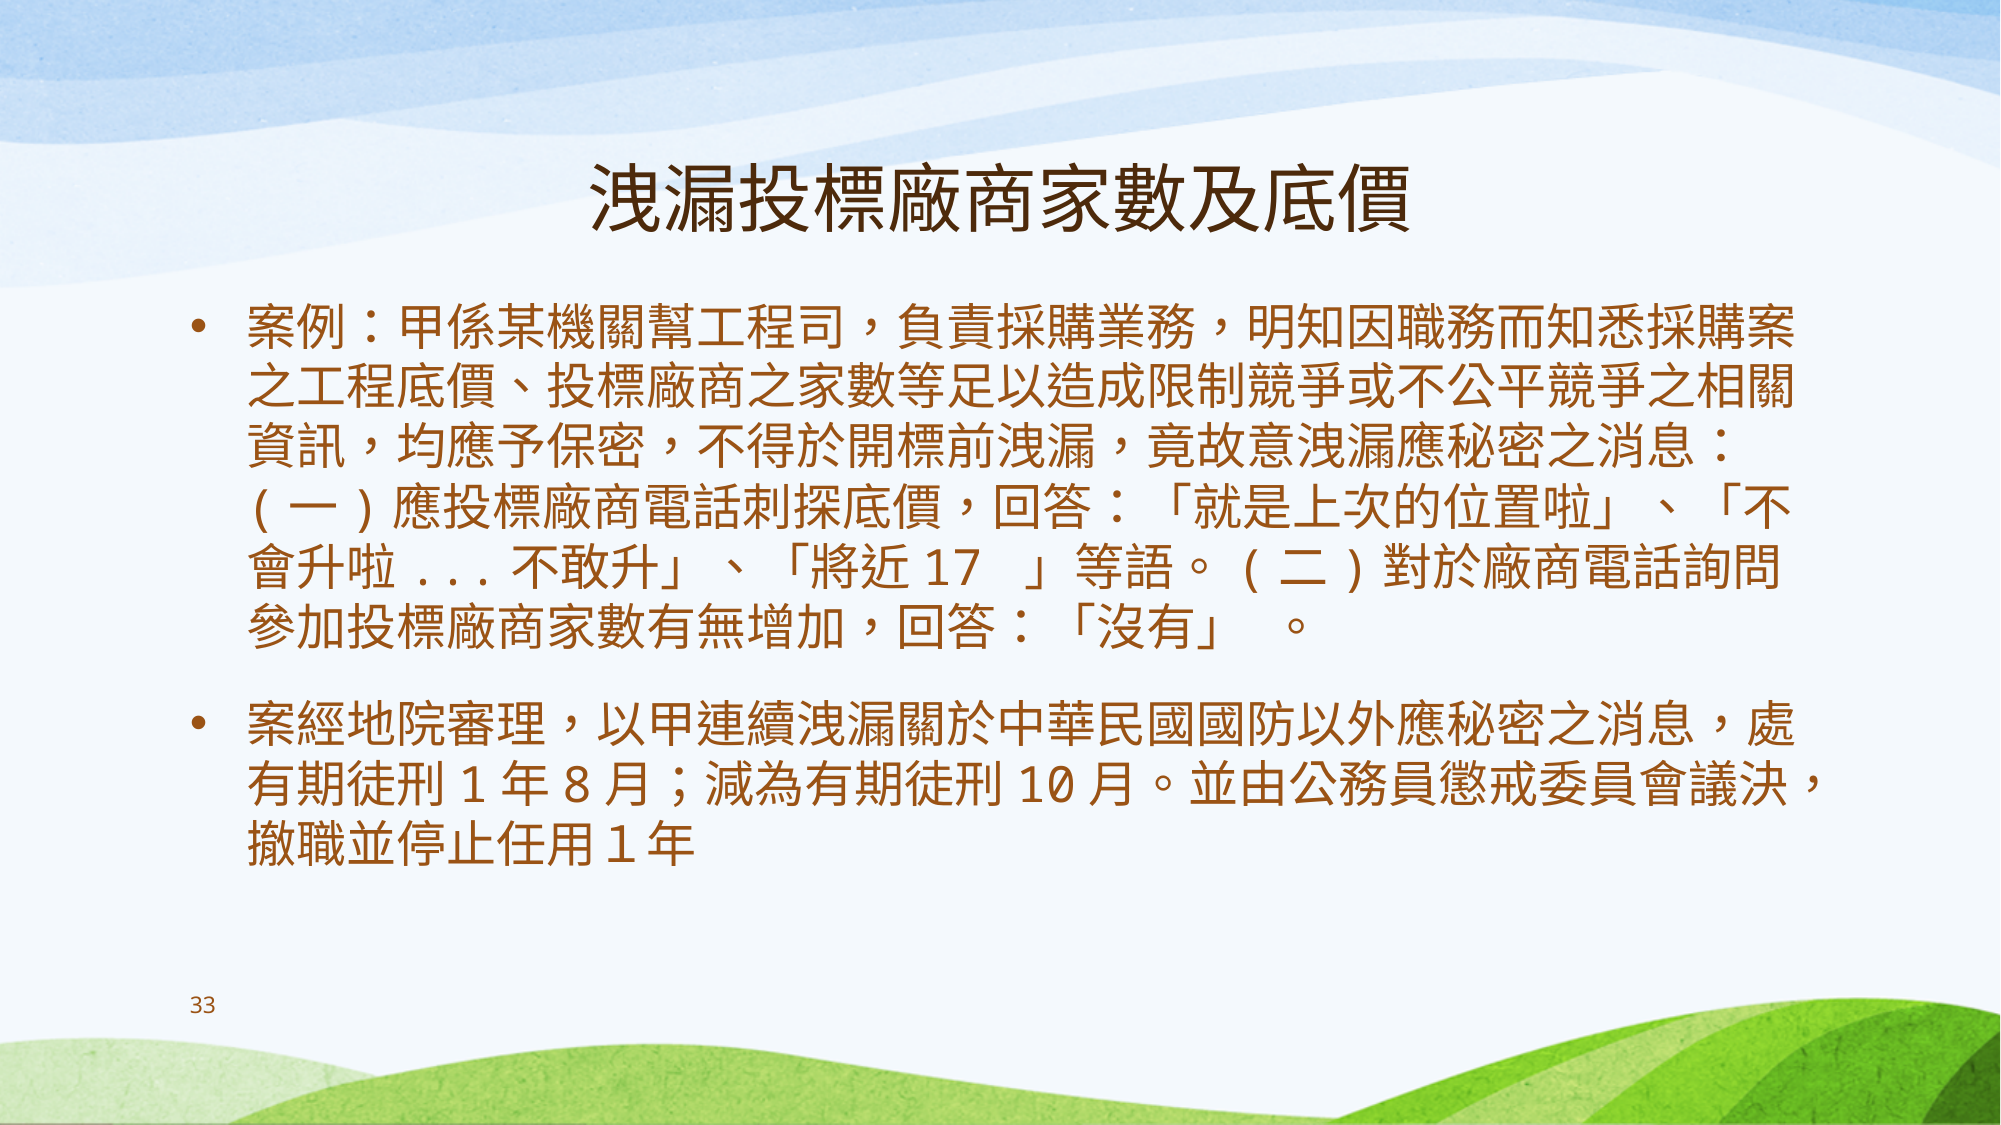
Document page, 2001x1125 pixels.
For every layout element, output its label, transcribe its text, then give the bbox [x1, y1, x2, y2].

slide_number <編號> [174, 987, 300, 1025]
list 案例：甲係某機關幫工程司，負責採購業務，明知因職務而知悉採購案之工程底價、投標廠商之家數等足以造成限制競爭或不公平競爭之相關資訊，均應予保密，不得於開標前洩漏，竟故意洩漏應秘密之消息：(一)應投標廠商電話刺探底價，回答：「就是上次的位置啦」、「不會升啦...不敢升」、「將近17 」等語。(二)對於廠商電話詢問參加投標廠商家數有無增加，回答：「沒有」 。 案經地院審理，以甲連續洩漏關於中華民國國防以外應秘密之消息，處有期徒刑1年8月；減為有期徒刑10月。並由公務員懲戒委員會議決，撤職並停止任用１年 [174, 287, 1825, 982]
picture [0, 0, 2001, 1125]
title 洩漏投標廠商家數及底價 [174, 50, 1825, 250]
